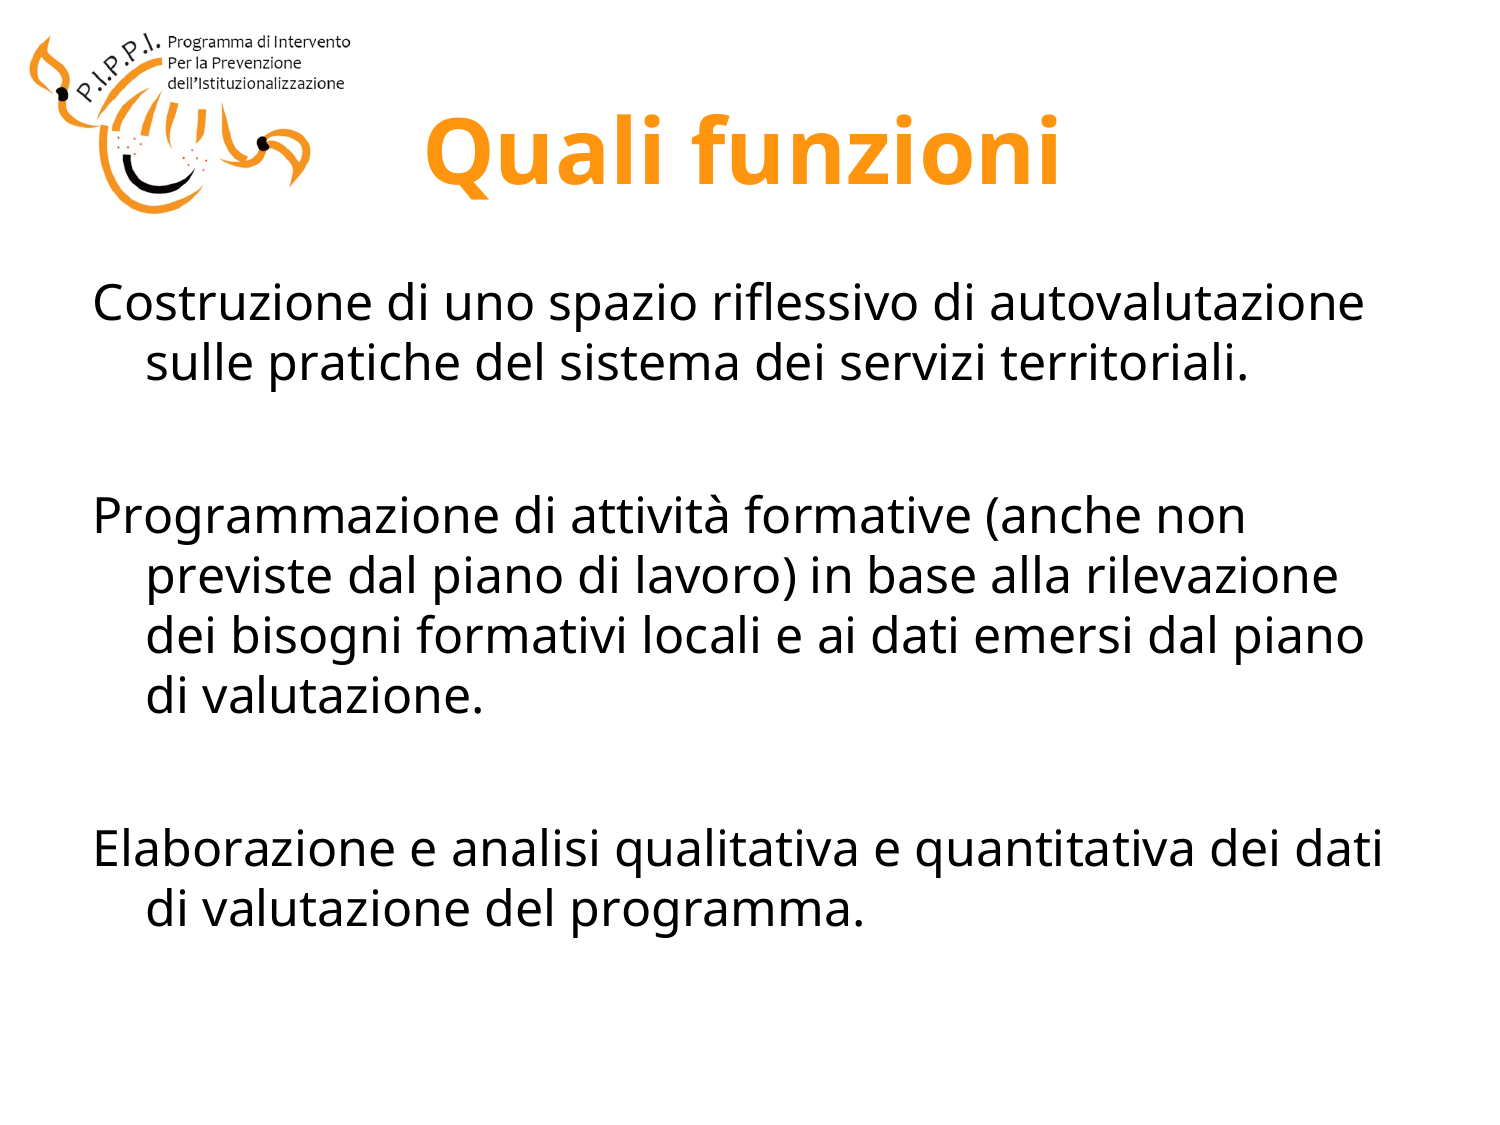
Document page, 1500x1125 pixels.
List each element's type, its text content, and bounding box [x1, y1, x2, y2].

title Quali funzioni [69, 29, 1418, 266]
list Costruzione di uno spazio riflessivo di autovalutazione sulle pratiche del sistema dei servizi territoriali. Programmazione di attività formative (anche non previste dal piano di lavoro) in base alla rilevazione dei bisogni formativi locali e ai dati emersi dal piano di valutazione. Elaborazione e analisi qualitativa e quantitativa dei dati di valutazione del programma. [74, 262, 1424, 1098]
picture [21, 6, 359, 248]
